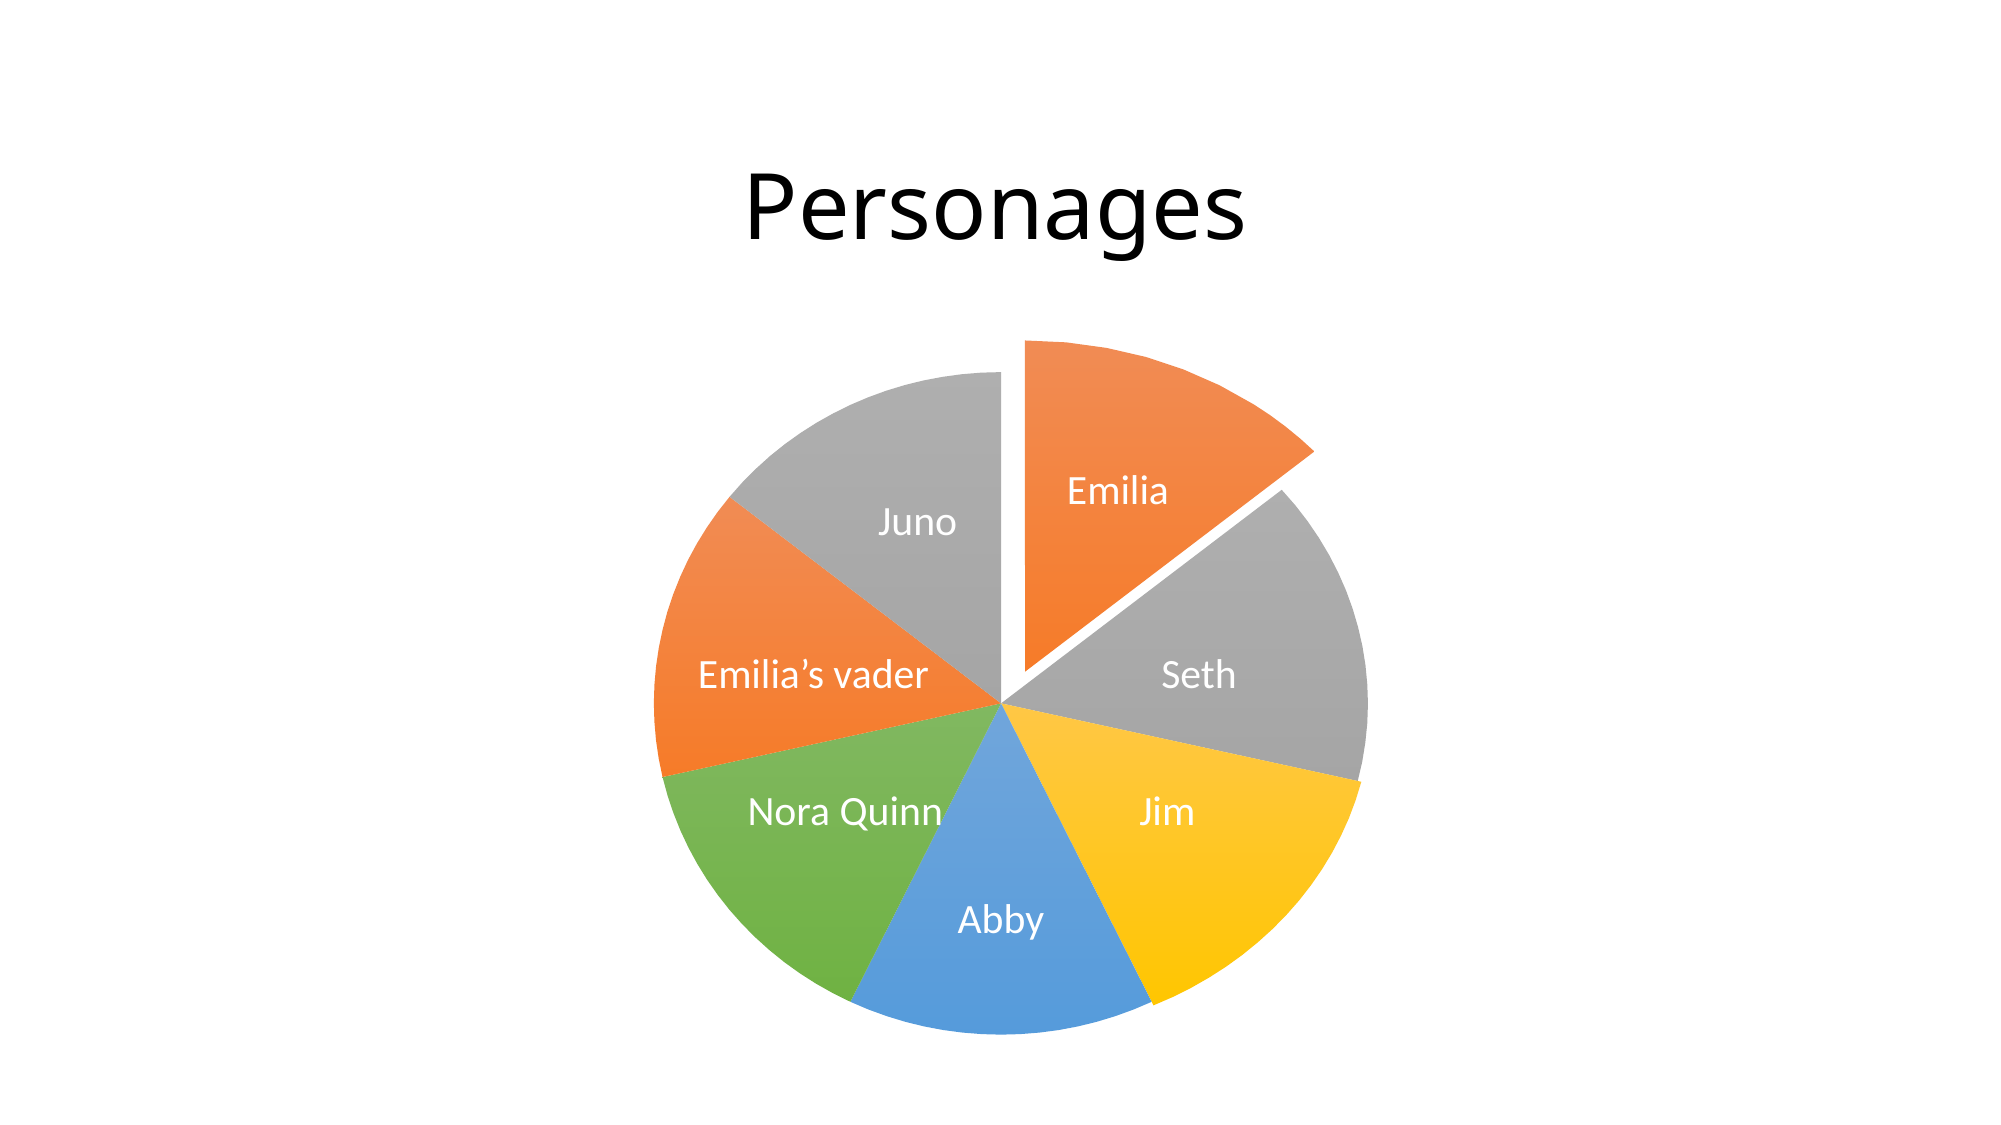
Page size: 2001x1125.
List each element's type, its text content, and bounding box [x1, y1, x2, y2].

text_box Juno [729, 372, 1002, 704]
text_box Emilia [1024, 340, 1315, 672]
text_box Jim [1002, 703, 1362, 1006]
title Personages [239, 59, 1776, 360]
text_box Abby [850, 704, 1152, 1035]
text_box Nora Quinn [662, 704, 1001, 1002]
text_box Seth [1002, 489, 1368, 780]
text_box Emilia’s vader [653, 497, 1000, 778]
